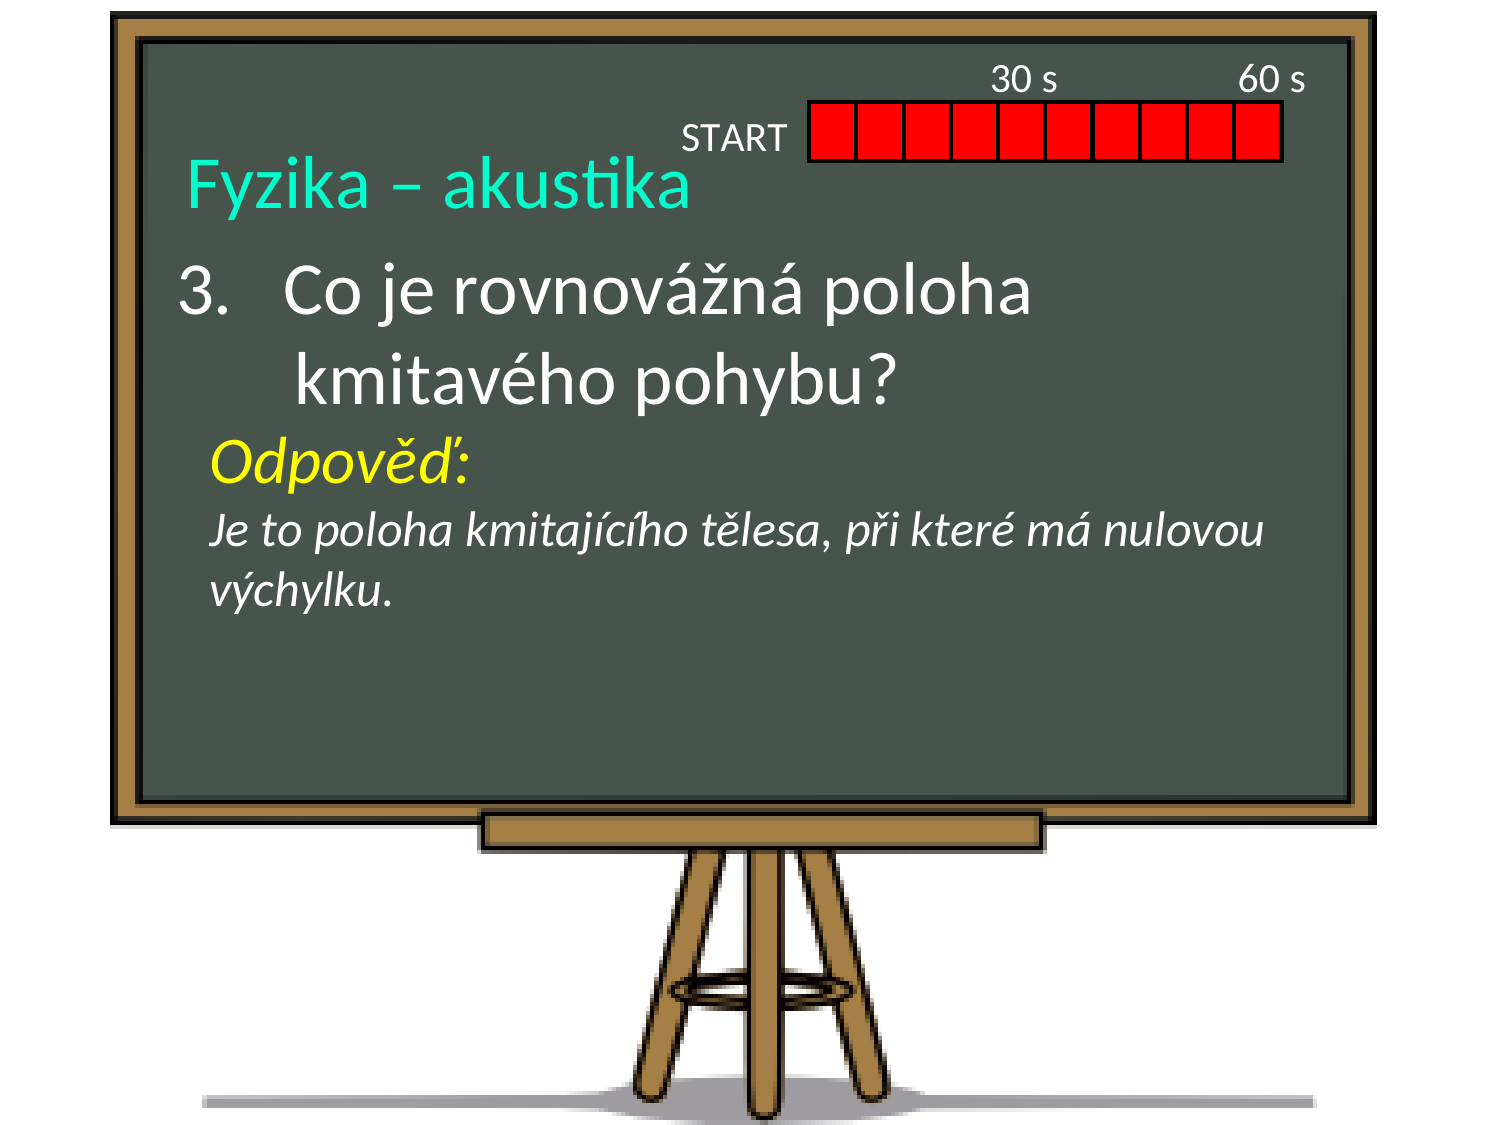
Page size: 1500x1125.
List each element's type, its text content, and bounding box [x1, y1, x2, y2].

text_box Fyzika – akustika [171, 125, 709, 231]
text_box 3. Co je rovnovážná poloha kmitavého pohybu? [161, 231, 1294, 428]
text_box 60 s [1222, 42, 1321, 109]
text_box 30 s [975, 42, 1073, 109]
text_box [809, 101, 1282, 161]
text_box Odpověď: Je to poloha kmitajícího tělesa, při které má nulovou výchylku. [194, 408, 1294, 745]
text_box START [666, 101, 803, 168]
picture [110, 11, 1377, 1125]
